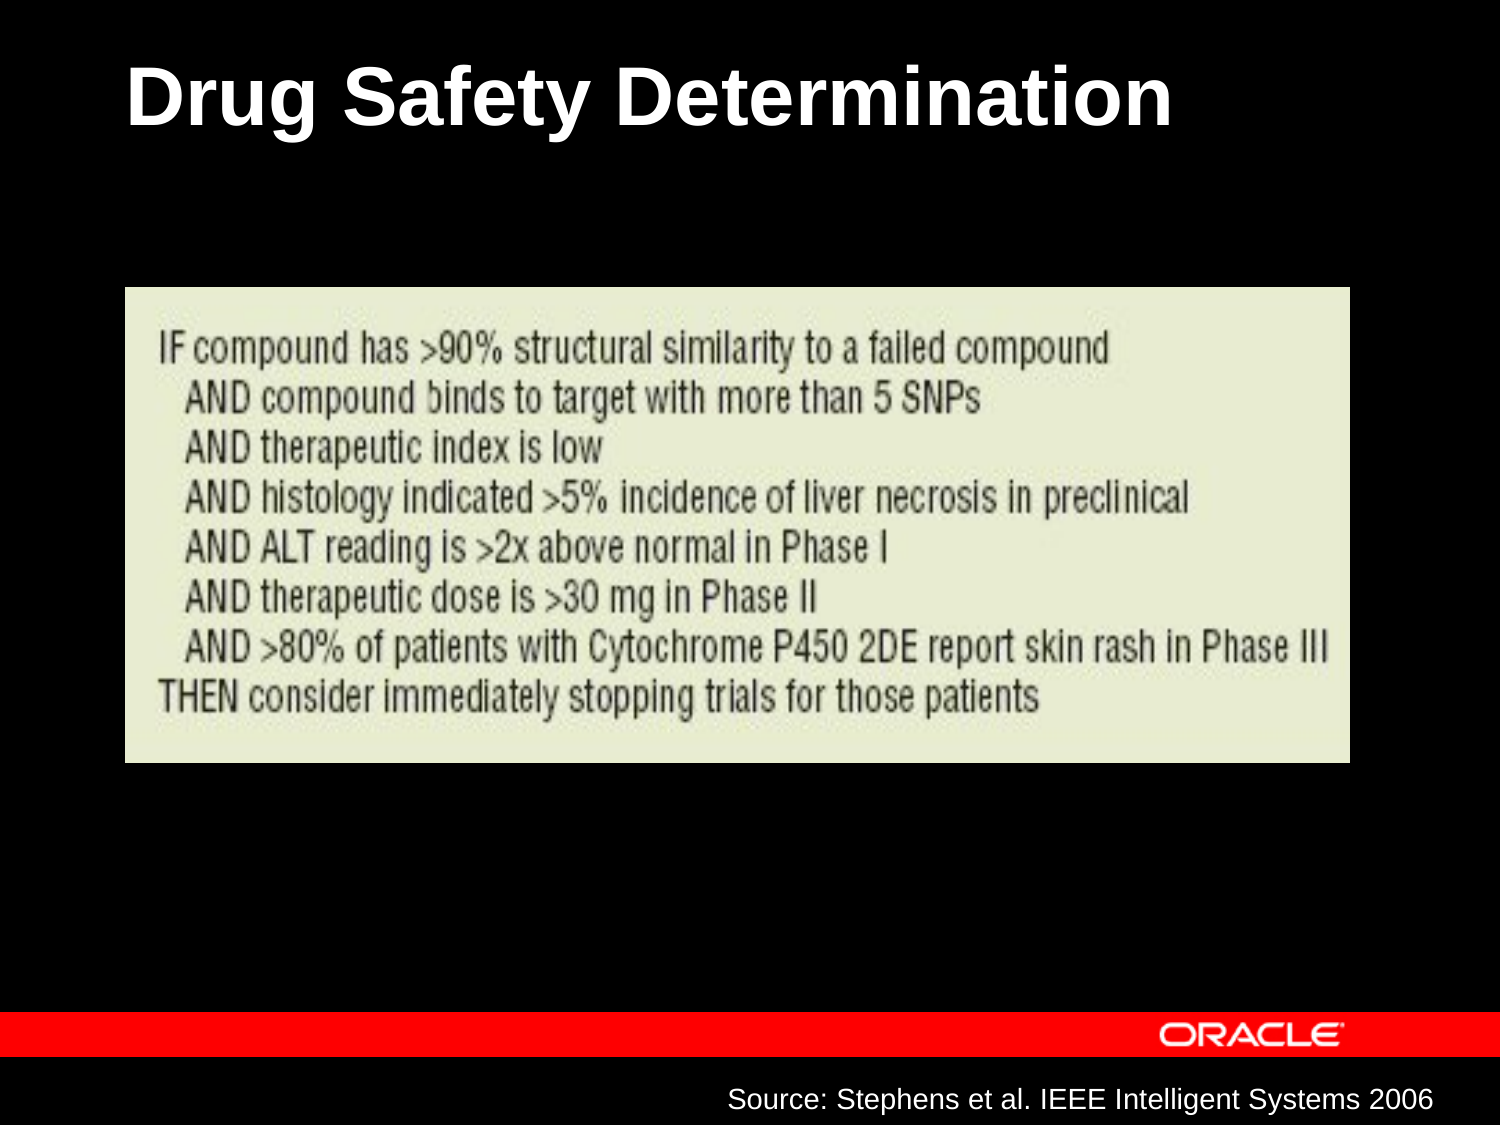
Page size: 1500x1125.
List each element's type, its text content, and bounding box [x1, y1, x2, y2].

picture [125, 287, 1351, 763]
text_box Source: Stephens et al. IEEE Intelligent Systems 2006 [699, 1074, 1463, 1124]
title Drug Safety Determination [124, 62, 1350, 238]
